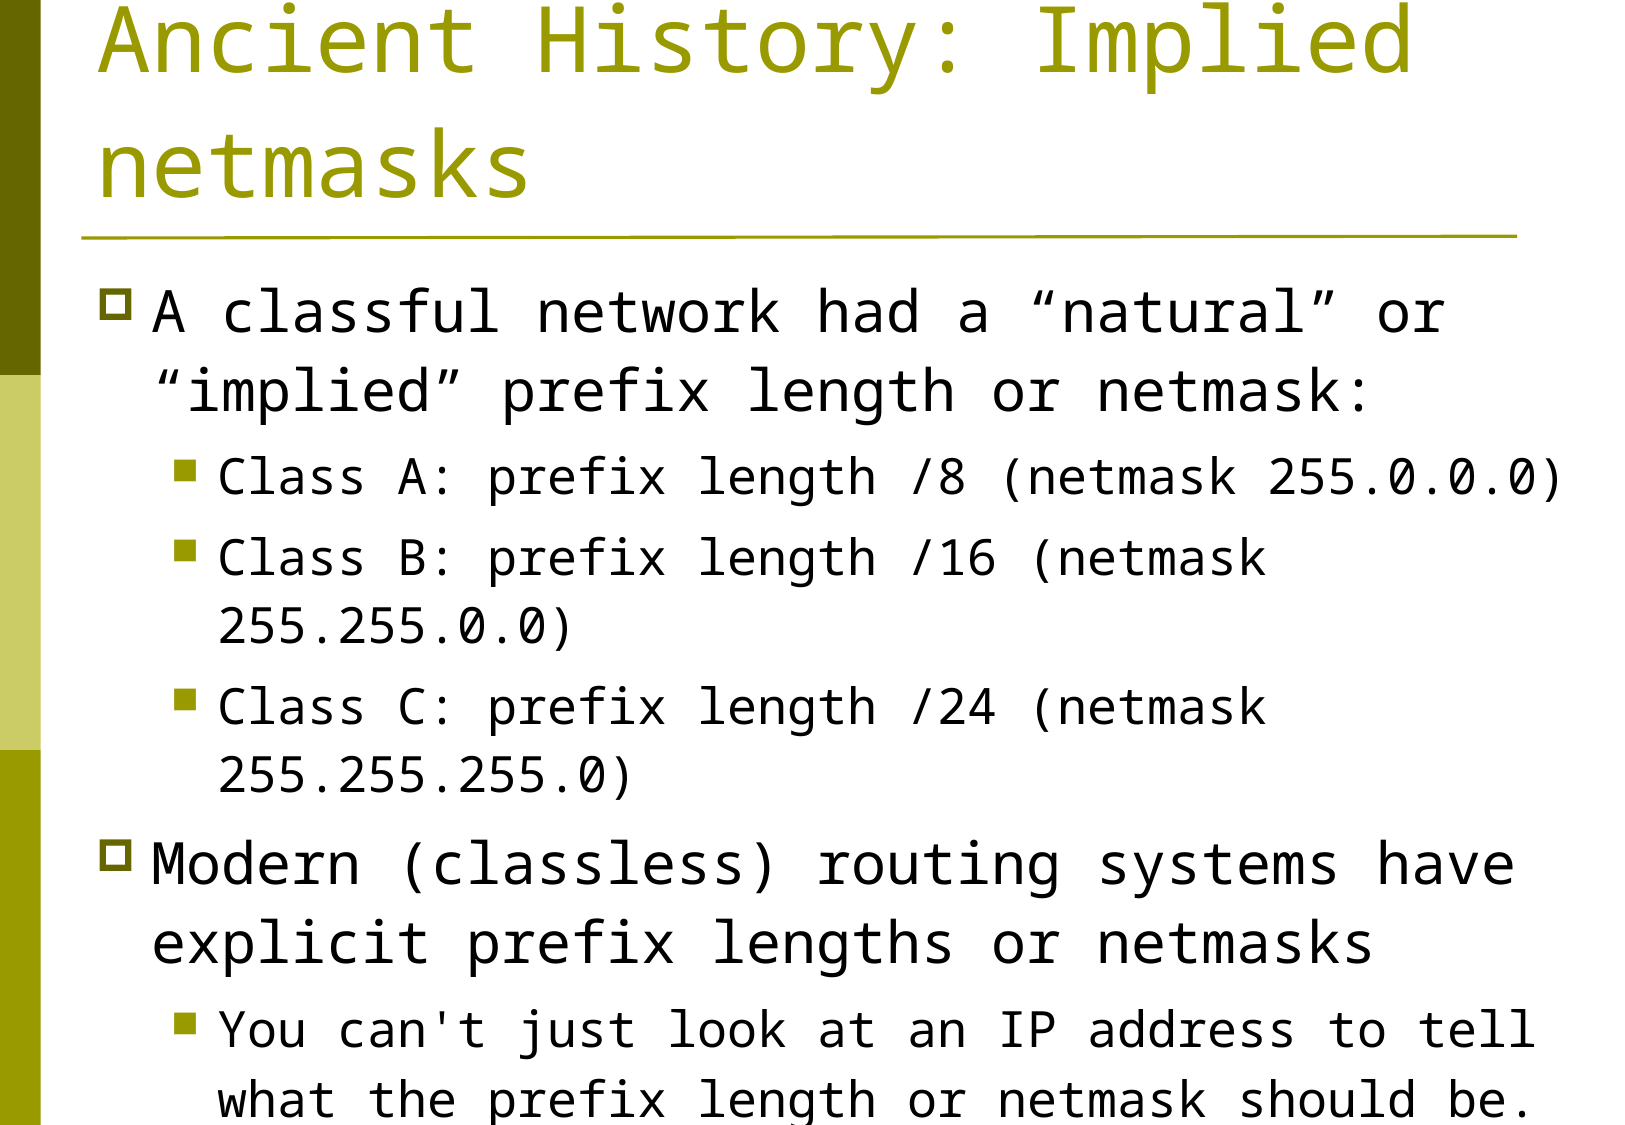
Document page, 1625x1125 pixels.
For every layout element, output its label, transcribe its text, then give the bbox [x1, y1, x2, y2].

list A classful network had a “natural” or “implied” prefix length or netmask: Class A: prefix length /8 (netmask 255.0.0.0)‏ Class B: prefix length /16 (netmask 255.255.0.0)‏ Class C: prefix length /24 (netmask 255.255.255.0)‏ Modern (classless) routing systems have explicit prefix lengths or netmasks You can't just look at an IP address to tell what the prefix length or netmask should be. Protocols and configurations need explicit netmask or prefix length. [81, 262, 1588, 1071]
title Ancient History: Implied netmasks [81, 3, 1544, 233]
